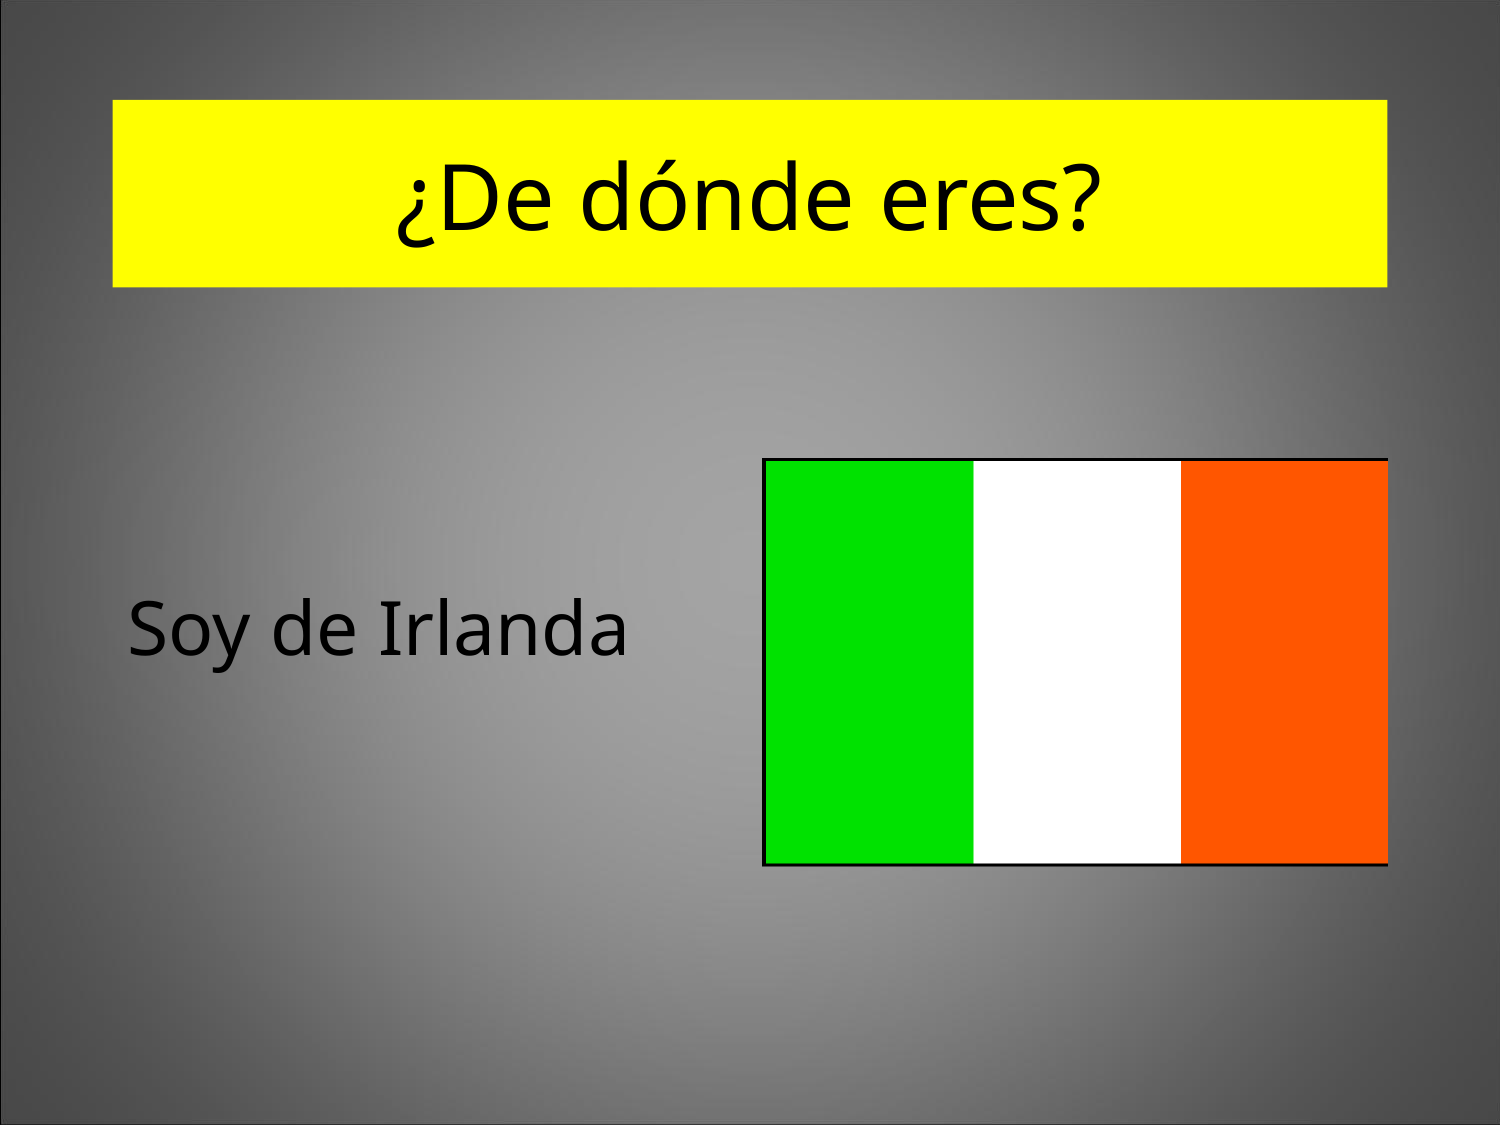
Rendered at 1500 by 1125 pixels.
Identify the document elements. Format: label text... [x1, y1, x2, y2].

title ¿De dónde eres? [112, 99, 1388, 288]
list Soy de Irlanda [112, 324, 738, 1000]
picture [0, 0, 1500, 1125]
